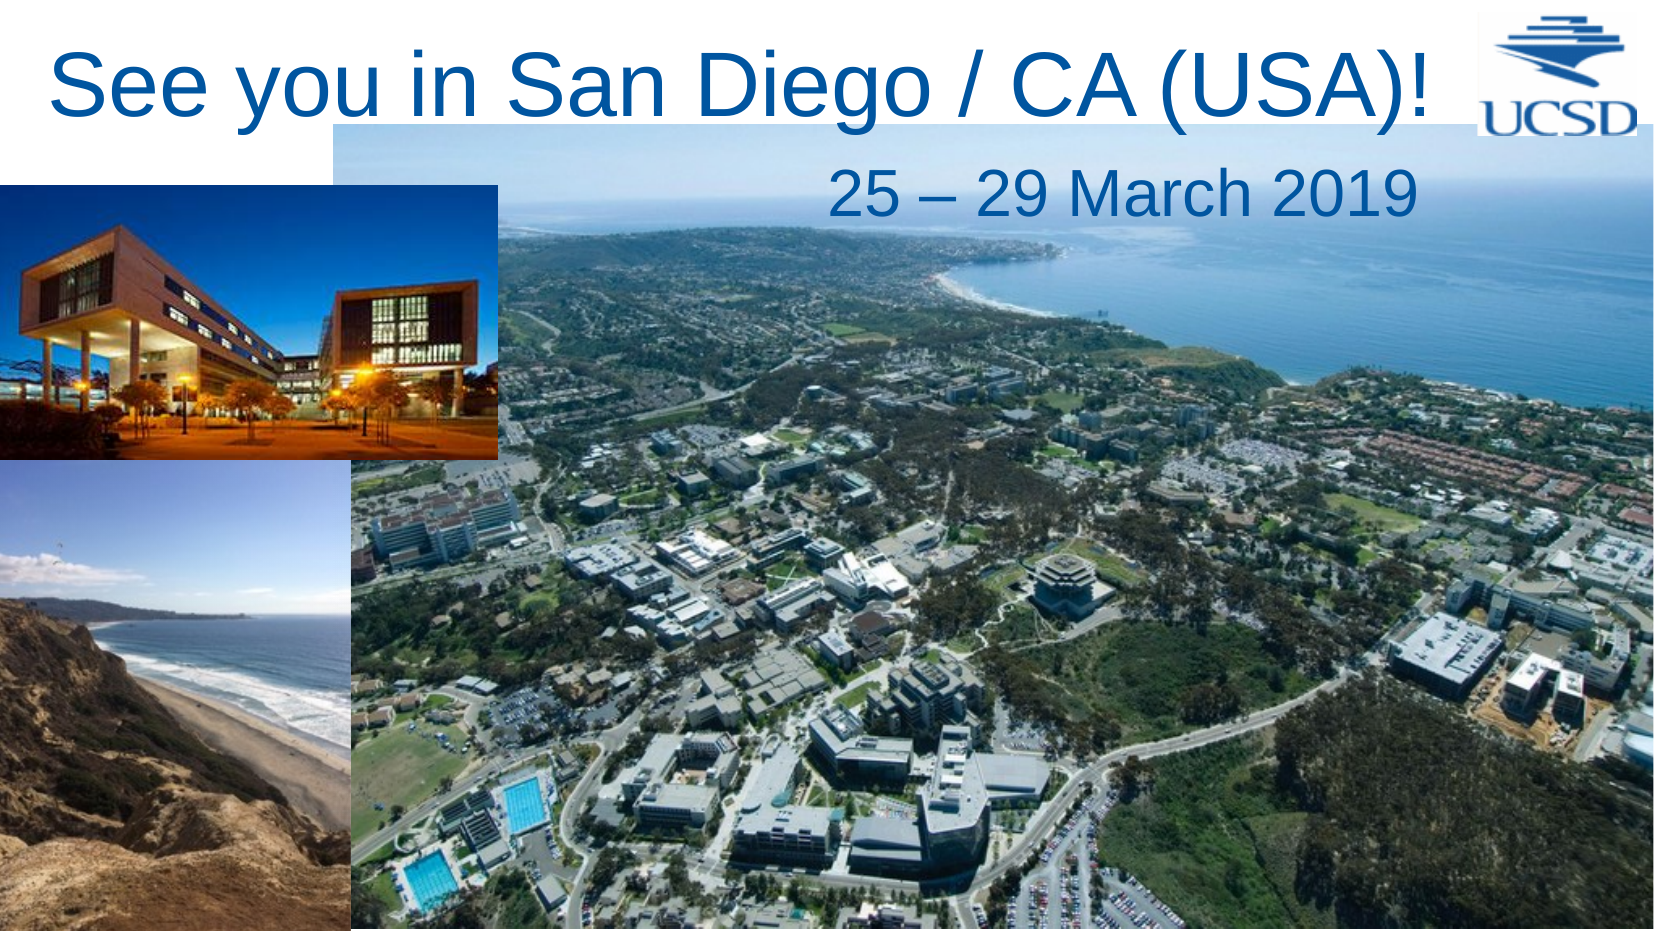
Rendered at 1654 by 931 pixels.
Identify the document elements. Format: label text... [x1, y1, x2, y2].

text_box 25 – 29 March 2019 [812, 148, 1455, 369]
picture [0, 12, 1654, 931]
title See you in San Diego / CA (USA)! [47, 7, 1536, 163]
